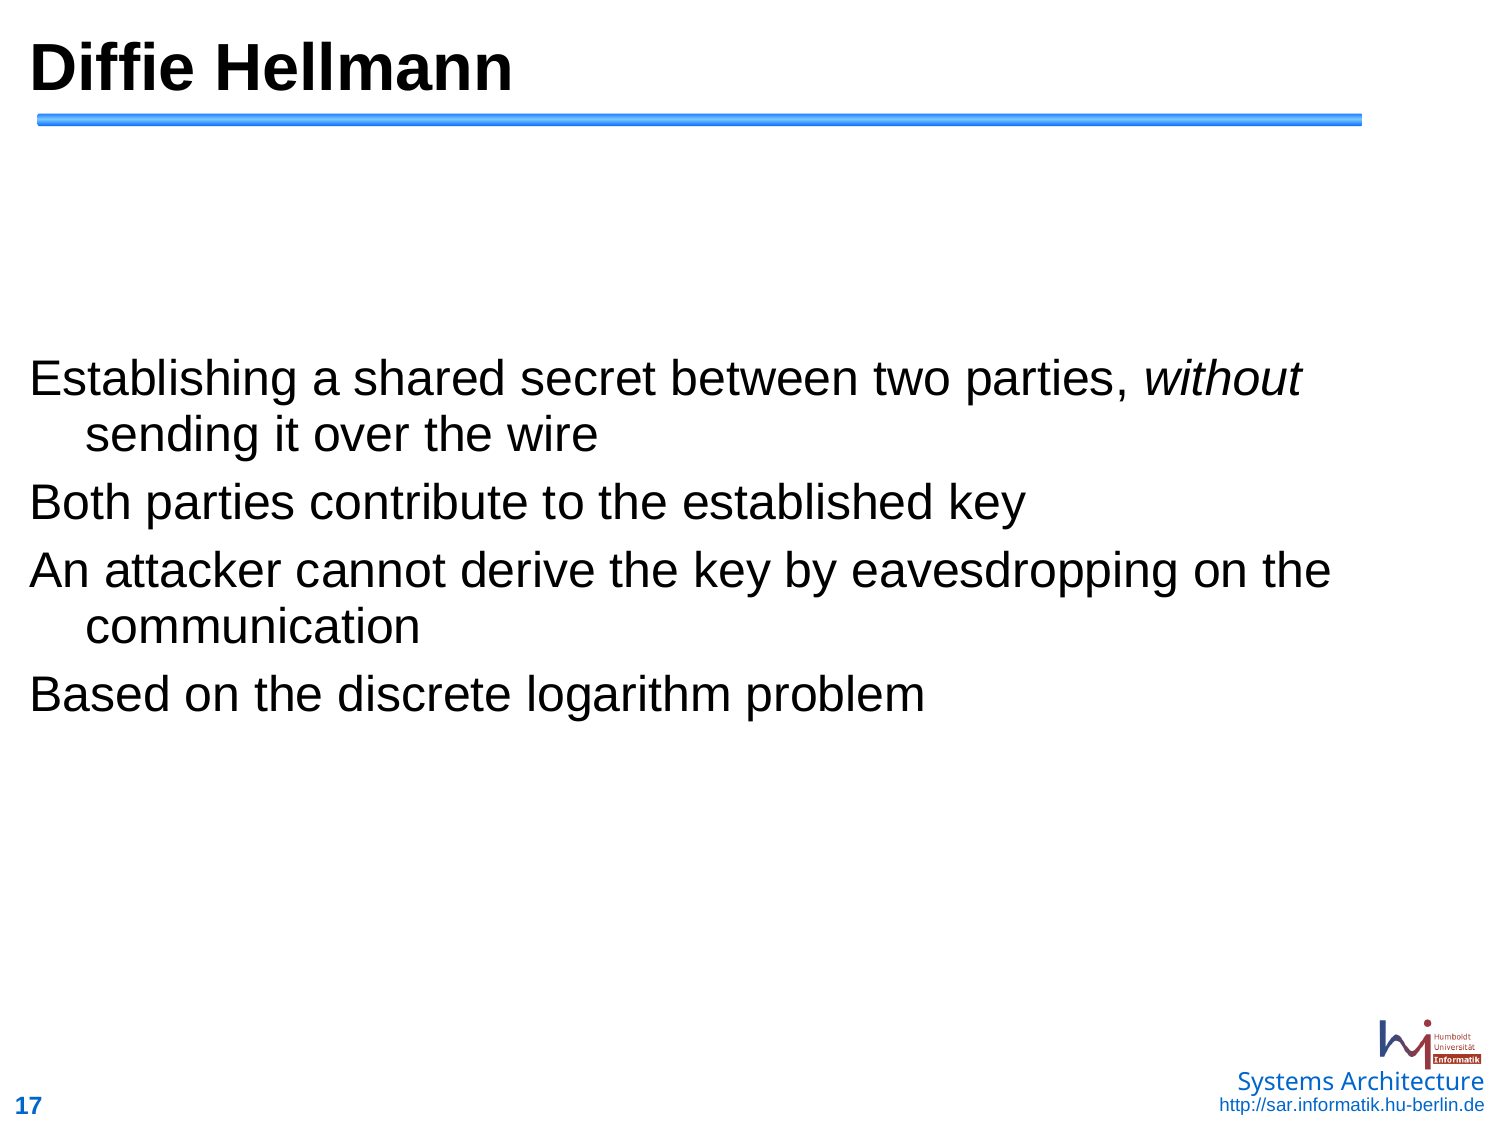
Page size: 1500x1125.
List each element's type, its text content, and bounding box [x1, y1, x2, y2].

list Establishing a shared secret between two parties, without sending it over the wire Both parties contribute to the established key An attacker cannot derive the key by eavesdropping on the communication Based on the discrete logarithm problem [29, 350, 1418, 775]
picture [1376, 1016, 1483, 1071]
title Diffie Hellmann [29, 26, 1500, 108]
